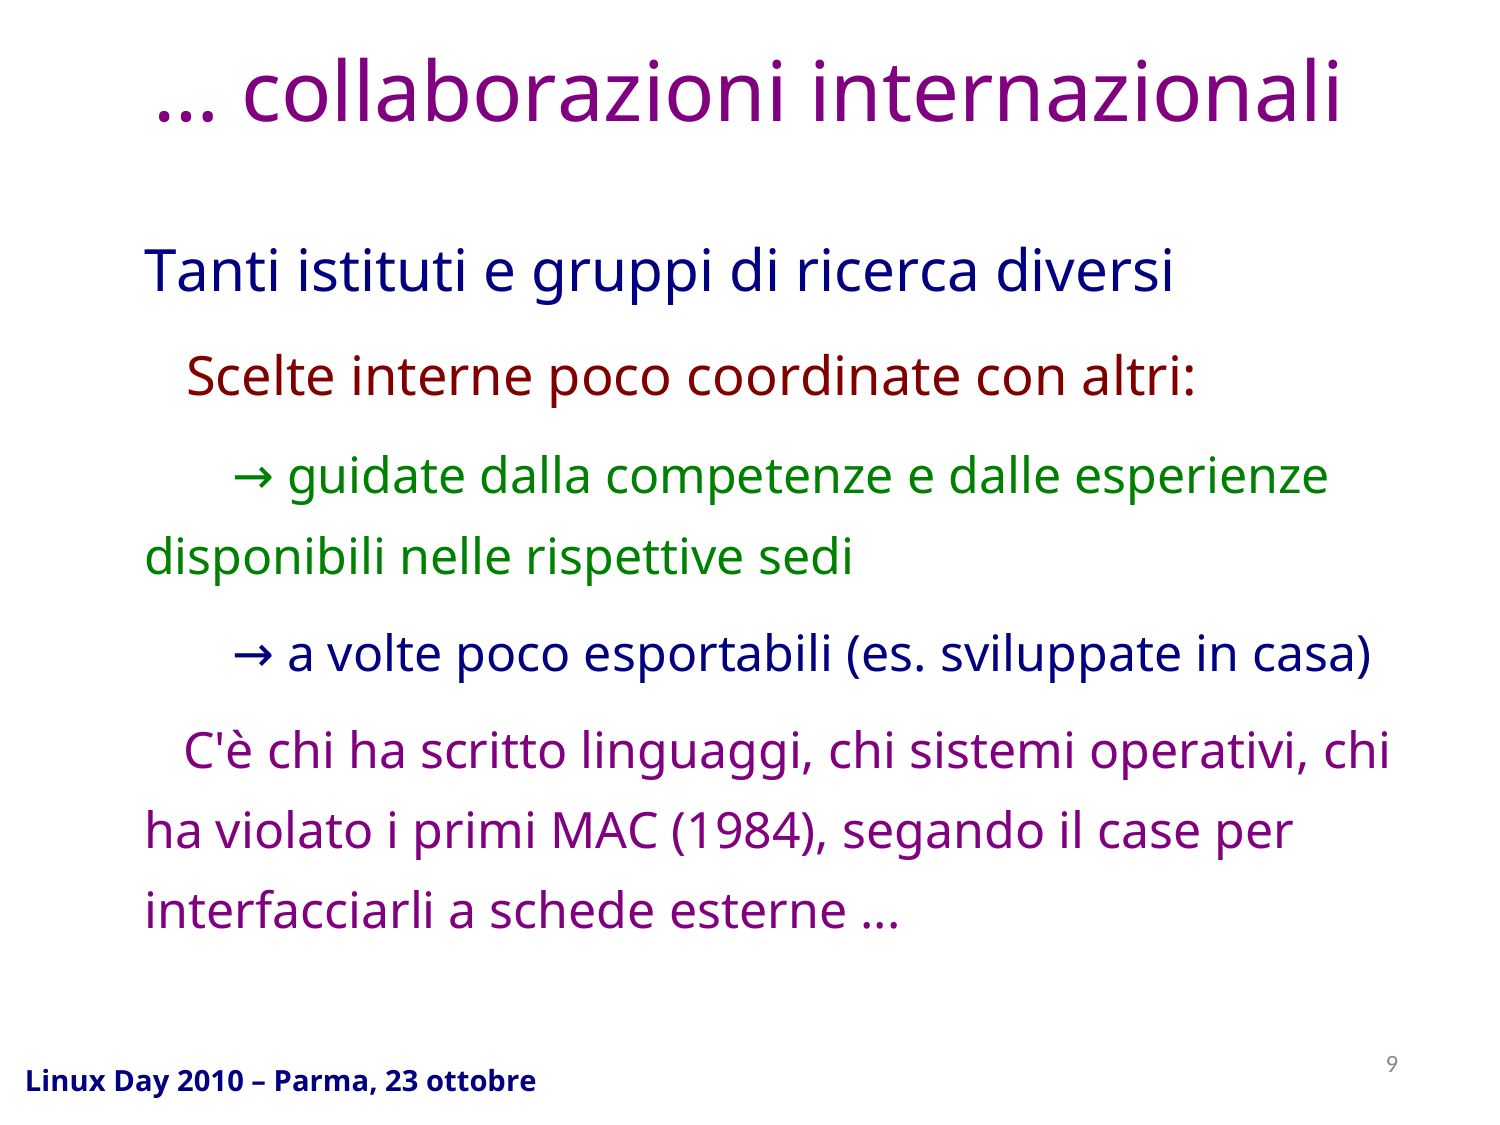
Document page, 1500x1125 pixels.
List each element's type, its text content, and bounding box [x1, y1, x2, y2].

text_box … collaborazioni internazionali [75, 4, 1424, 139]
text_box Tanti istituti e gruppi di ricerca diversi Scelte interne poco coordinate con altri: → guidate dalla competenze e dalle esperienze disponibili nelle rispettive sedi → a volte poco esportabili (es. sviluppate in casa) C'è chi ha scritto linguaggi, chi sistemi operativi, chi ha violato i primi MAC (1984), segando il case per interfacciarli a schede esterne ... [69, 124, 1418, 1024]
